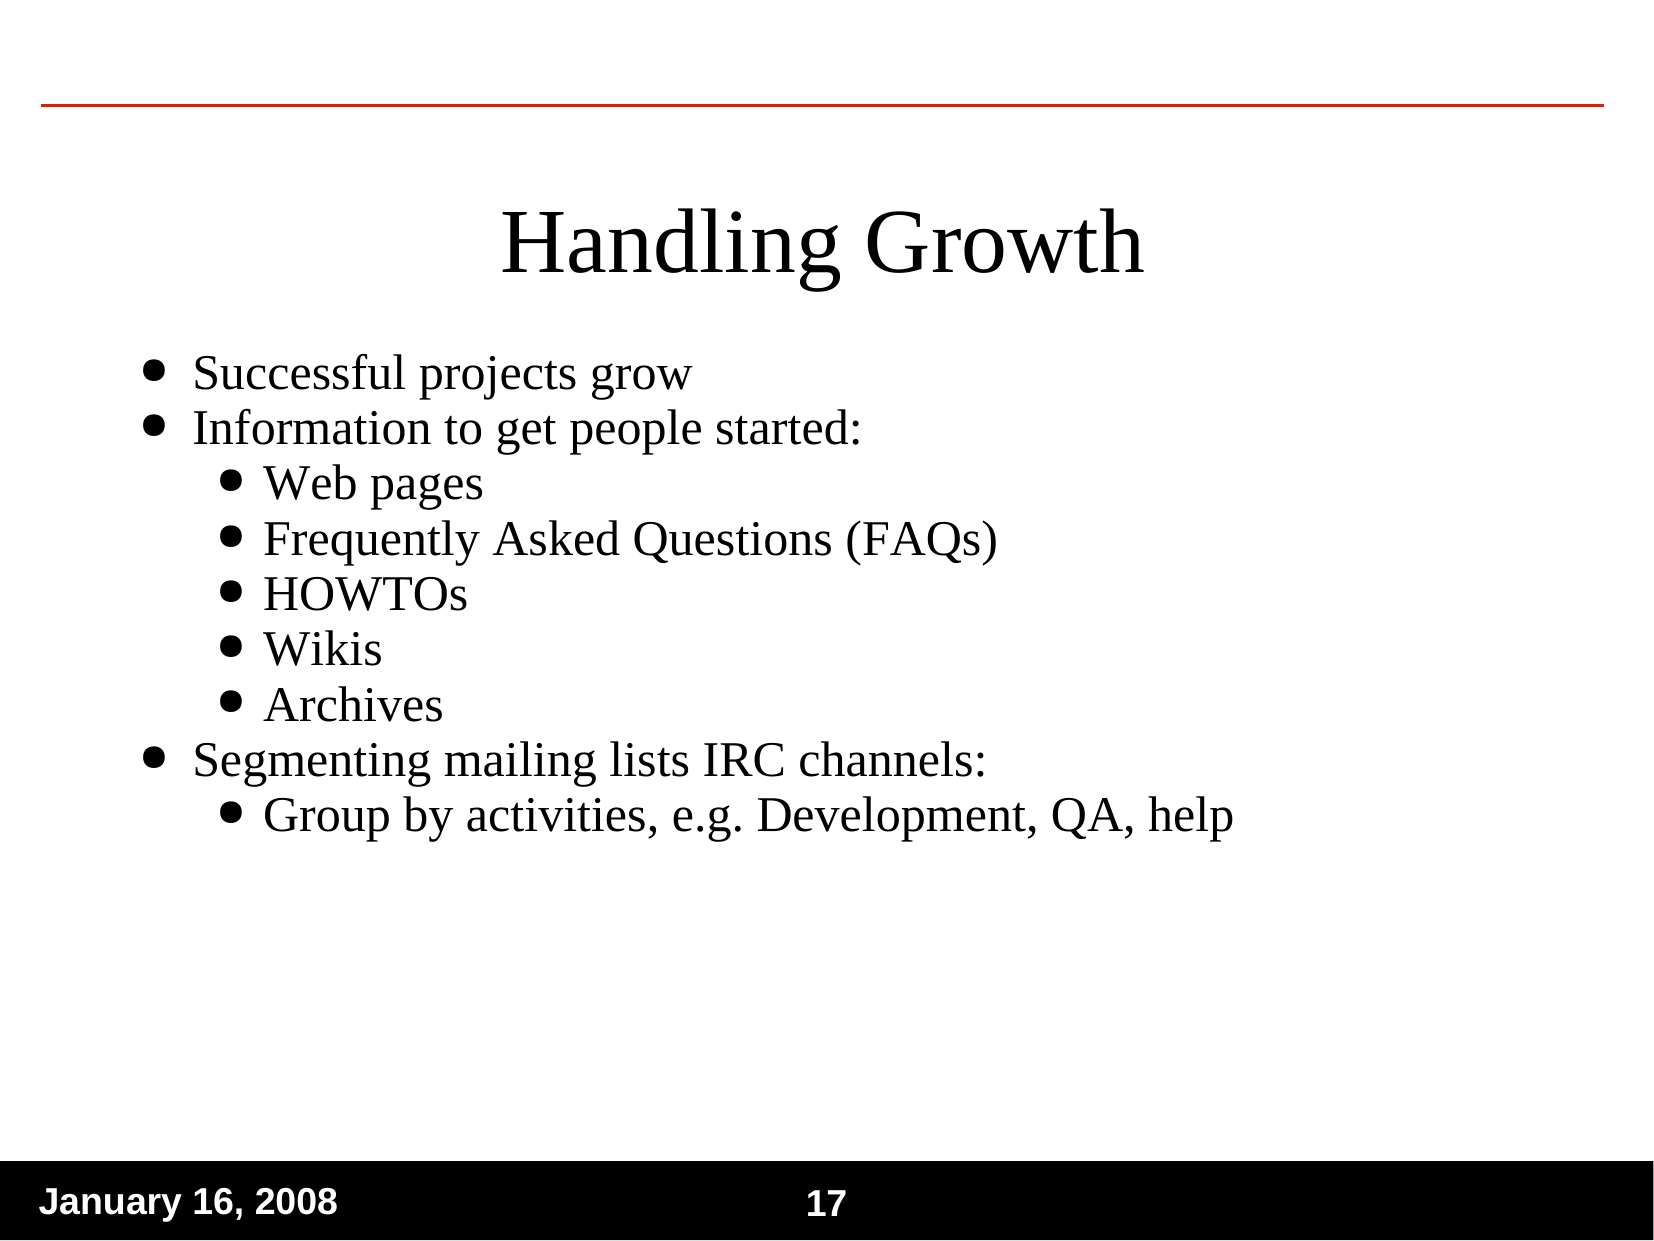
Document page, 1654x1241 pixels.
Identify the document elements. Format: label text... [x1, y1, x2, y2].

list Successful projects grow Information to get people started: Web pages Frequently Asked Questions (FAQs) HOWTOs Wikis Archives Segmenting mailing lists IRC channels: Group by activities, e.g. Development, QA, help [121, 344, 1534, 1127]
title Handling Growth [117, 137, 1530, 346]
